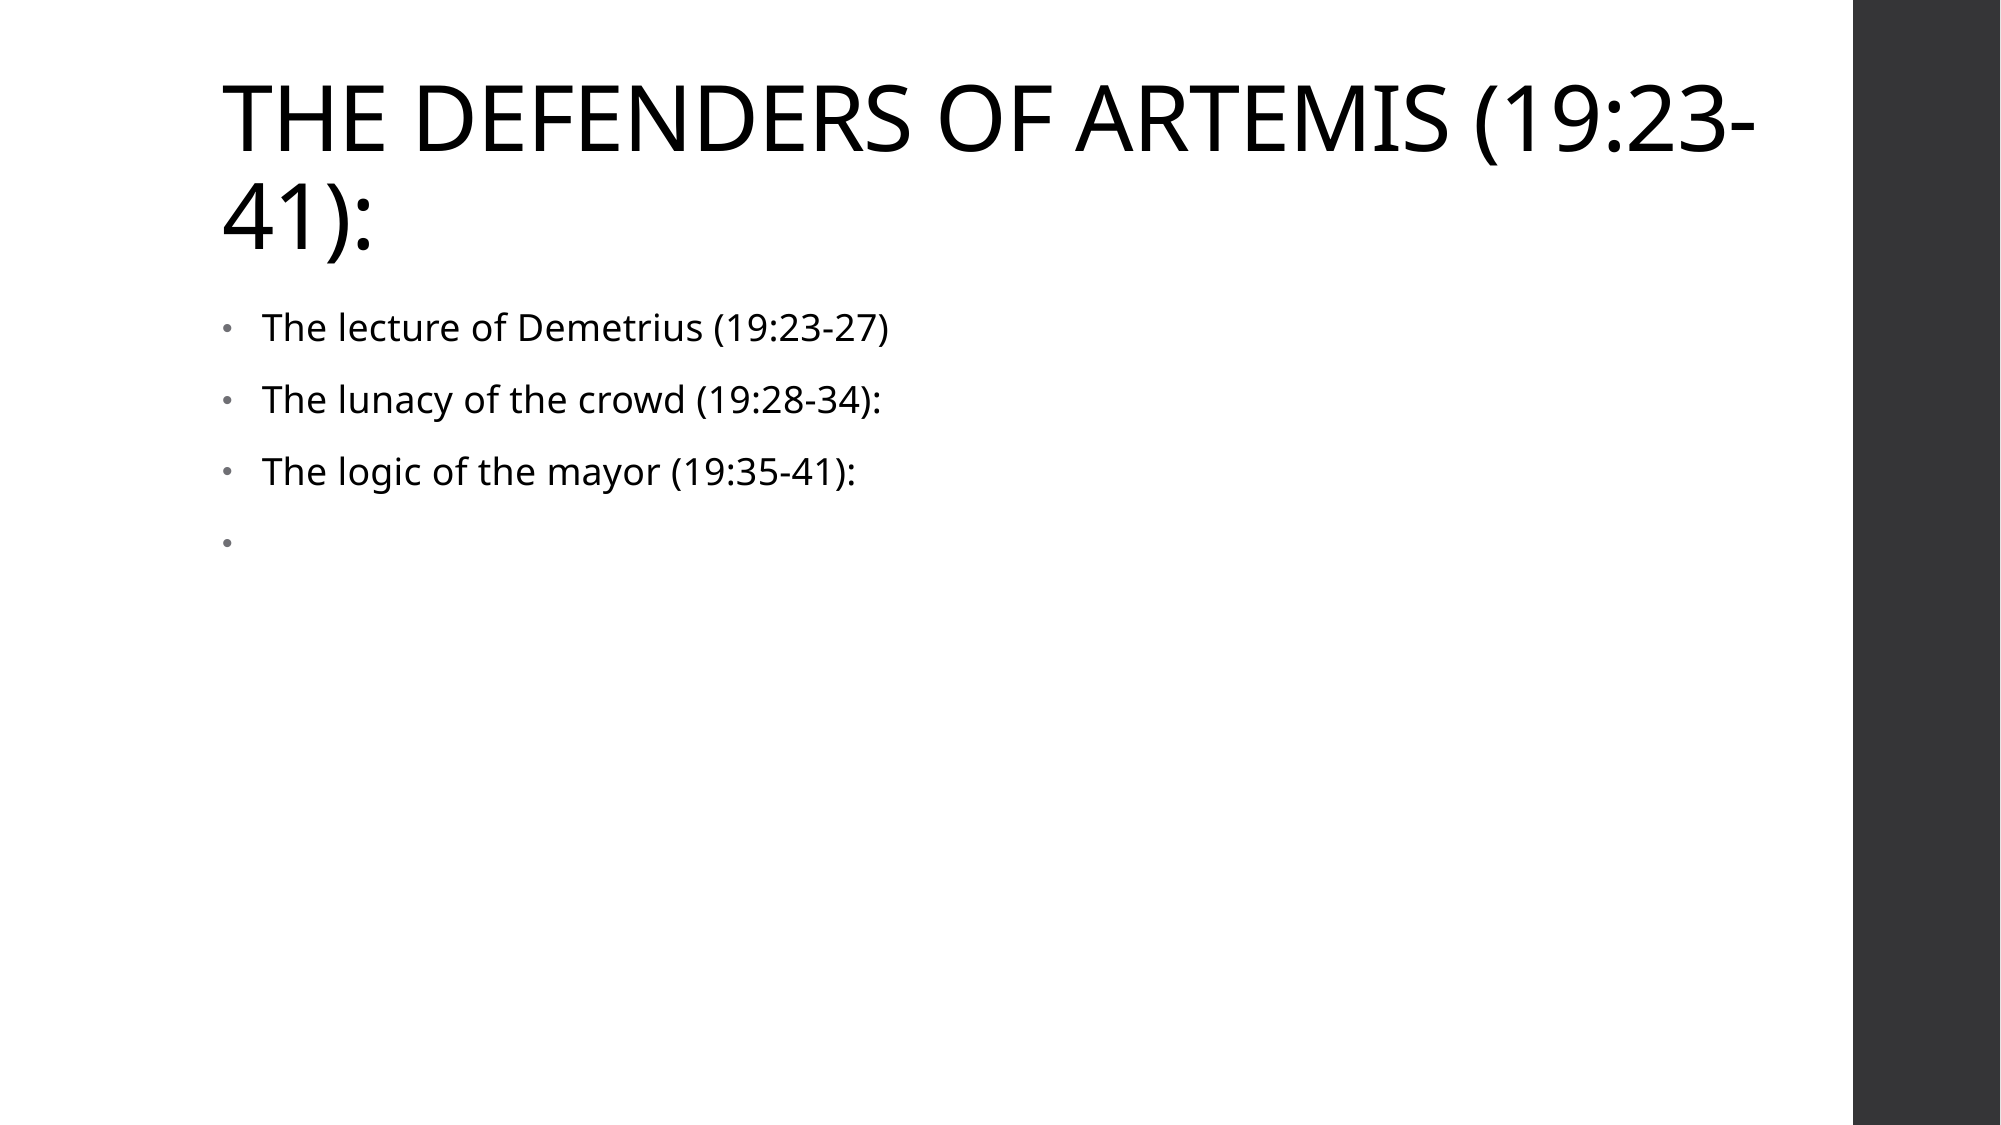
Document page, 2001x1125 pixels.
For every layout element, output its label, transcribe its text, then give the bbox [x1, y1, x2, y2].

title THE DEFENDERS OF ARTEMIS (19:23-41): [206, 60, 1797, 278]
list The lecture of Demetrius (19:23-27) The lunacy of the crowd (19:28-34): The logic of the mayor (19:35-41): [206, 299, 1617, 1014]
